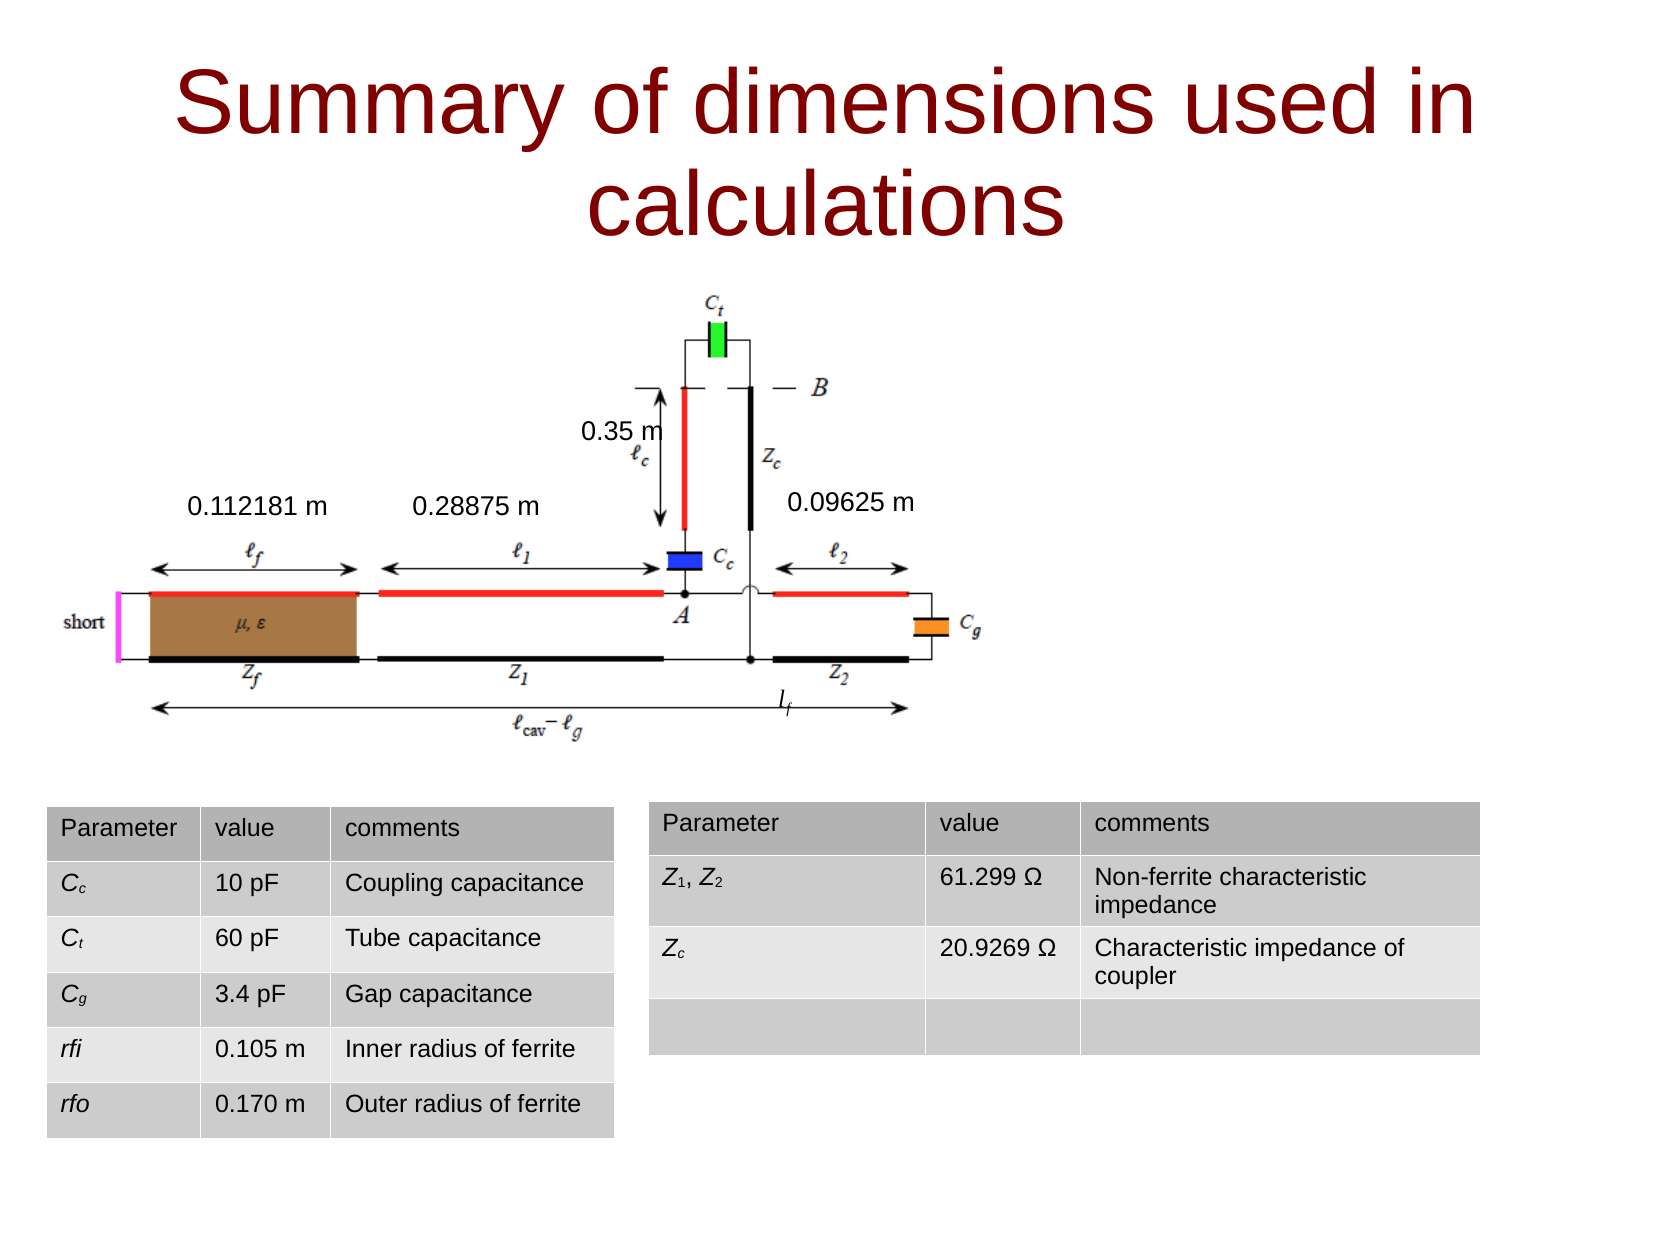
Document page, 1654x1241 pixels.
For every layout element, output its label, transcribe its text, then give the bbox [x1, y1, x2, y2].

text_box 0.09625 m [772, 480, 953, 533]
table_cell Characteristic impedance of coupler [1081, 927, 1480, 998]
table_cell Coupling capacitance [331, 862, 614, 916]
chart [772, 685, 800, 717]
table_cell Tube capacitance [331, 917, 614, 972]
table_cell [926, 999, 1080, 1055]
table_cell 61.299 Ω [926, 856, 1080, 926]
table_cell 10 pF [201, 862, 330, 916]
table_cell Inner radius of ferrite [331, 1028, 614, 1082]
table_cell Gap capacitance [331, 973, 614, 1027]
title Summary of dimensions used in calculations [82, 49, 1571, 257]
table_cell Zc [649, 927, 925, 998]
table_header Parameter [47, 807, 200, 861]
table_header comments [331, 807, 614, 861]
table_cell Cc [47, 862, 200, 916]
table_cell [649, 999, 925, 1055]
text_box 0.35 m [566, 408, 747, 462]
table_header value [201, 807, 330, 861]
table_cell Outer radius of ferrite [331, 1083, 614, 1138]
table_header value [926, 802, 1080, 855]
table_cell Cg [47, 973, 200, 1027]
table_cell Non-ferrite characteristic impedance [1081, 856, 1480, 926]
table_header comments [1081, 802, 1480, 855]
table_cell 0.170 m [201, 1083, 330, 1138]
table_cell 60 pF [201, 917, 330, 972]
table_cell rfo [47, 1083, 200, 1138]
table_cell 20.9269 Ω [926, 927, 1080, 998]
table_cell [1081, 999, 1480, 1055]
table_cell 0.105 m [201, 1028, 330, 1082]
table_header Parameter [649, 802, 925, 855]
table_cell Z1, Z2 [649, 856, 925, 926]
text_box 0.112181 m [172, 483, 357, 533]
table_cell rfi [47, 1028, 200, 1082]
table_cell Ct [47, 917, 200, 972]
picture [47, 286, 1058, 766]
text_box 0.28875 m [397, 483, 578, 537]
table_cell 3.4 pF [201, 973, 330, 1027]
